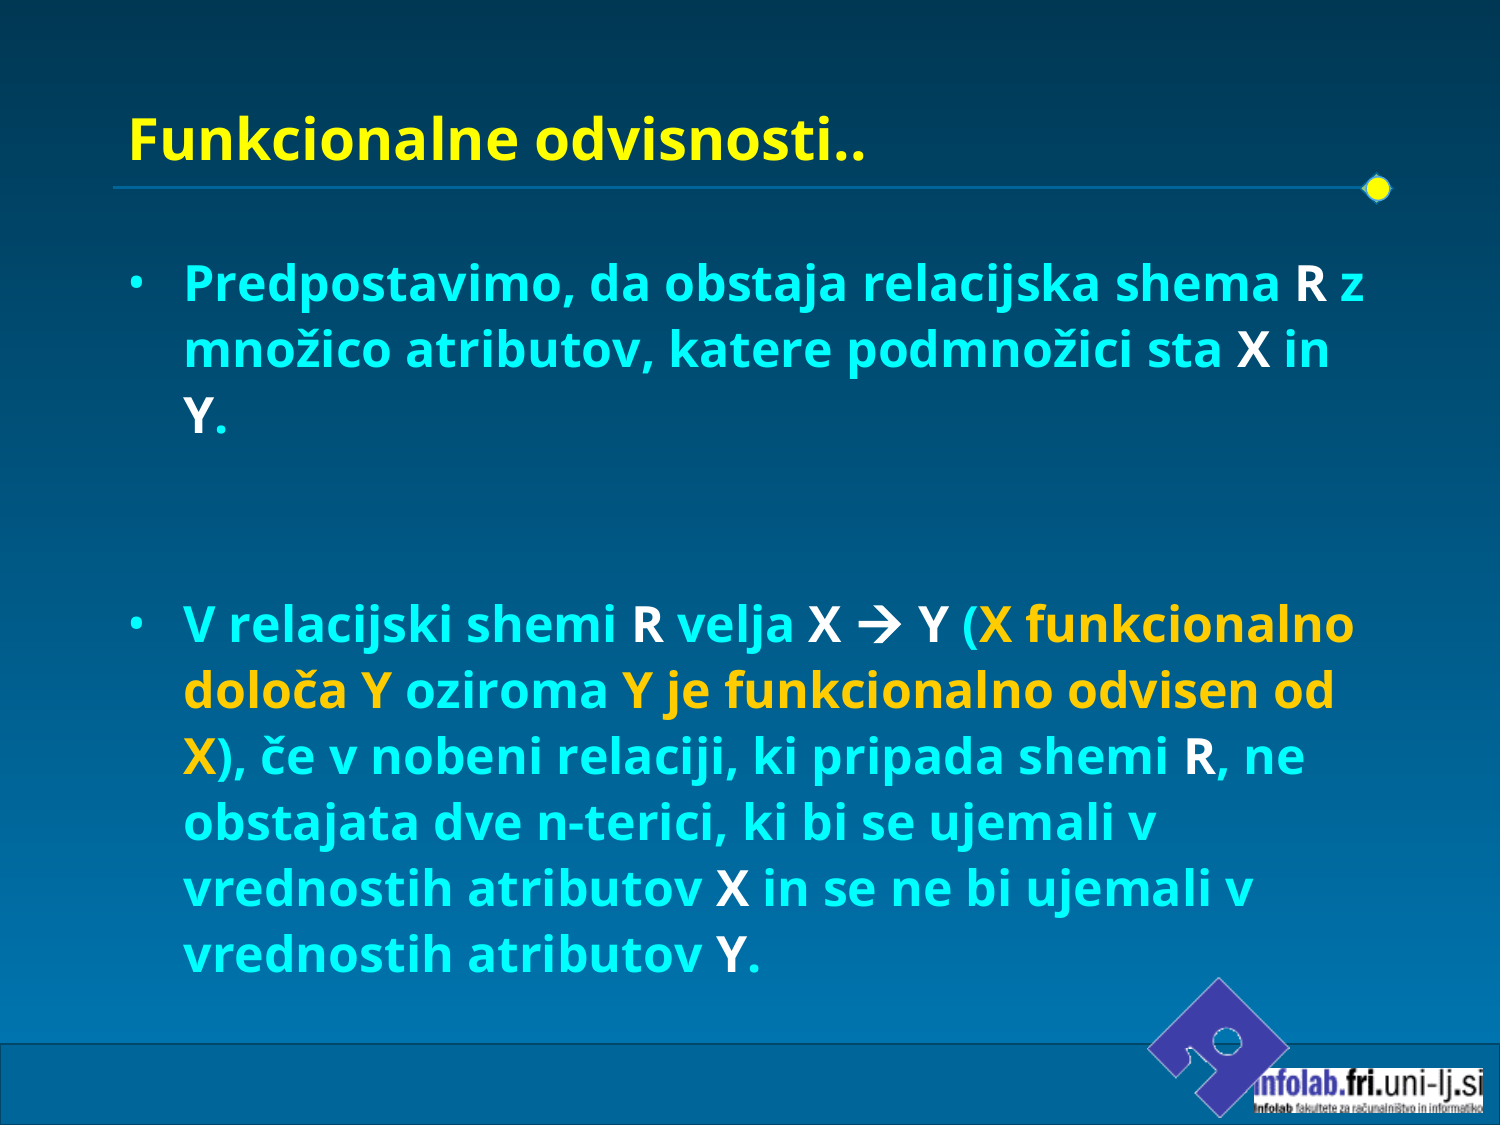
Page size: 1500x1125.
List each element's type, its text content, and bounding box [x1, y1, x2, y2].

title Funkcionalne odvisnosti.. [112, 94, 1388, 181]
list Predpostavimo, da obstaja relacijska shema R z množico atributov, katere podmnožici sta X in Y. V relacijski shemi R velja X  Y (X funkcionalno določa Y oziroma Y je funkcionalno odvisen od X), če v nobeni relaciji, ki pripada shemi R, ne obstajata dve n-terici, ki bi se ujemali v vrednostih atributov X in se ne bi ujemali v vrednostih atributov Y. [112, 237, 1388, 963]
picture [1149, 978, 1482, 1117]
